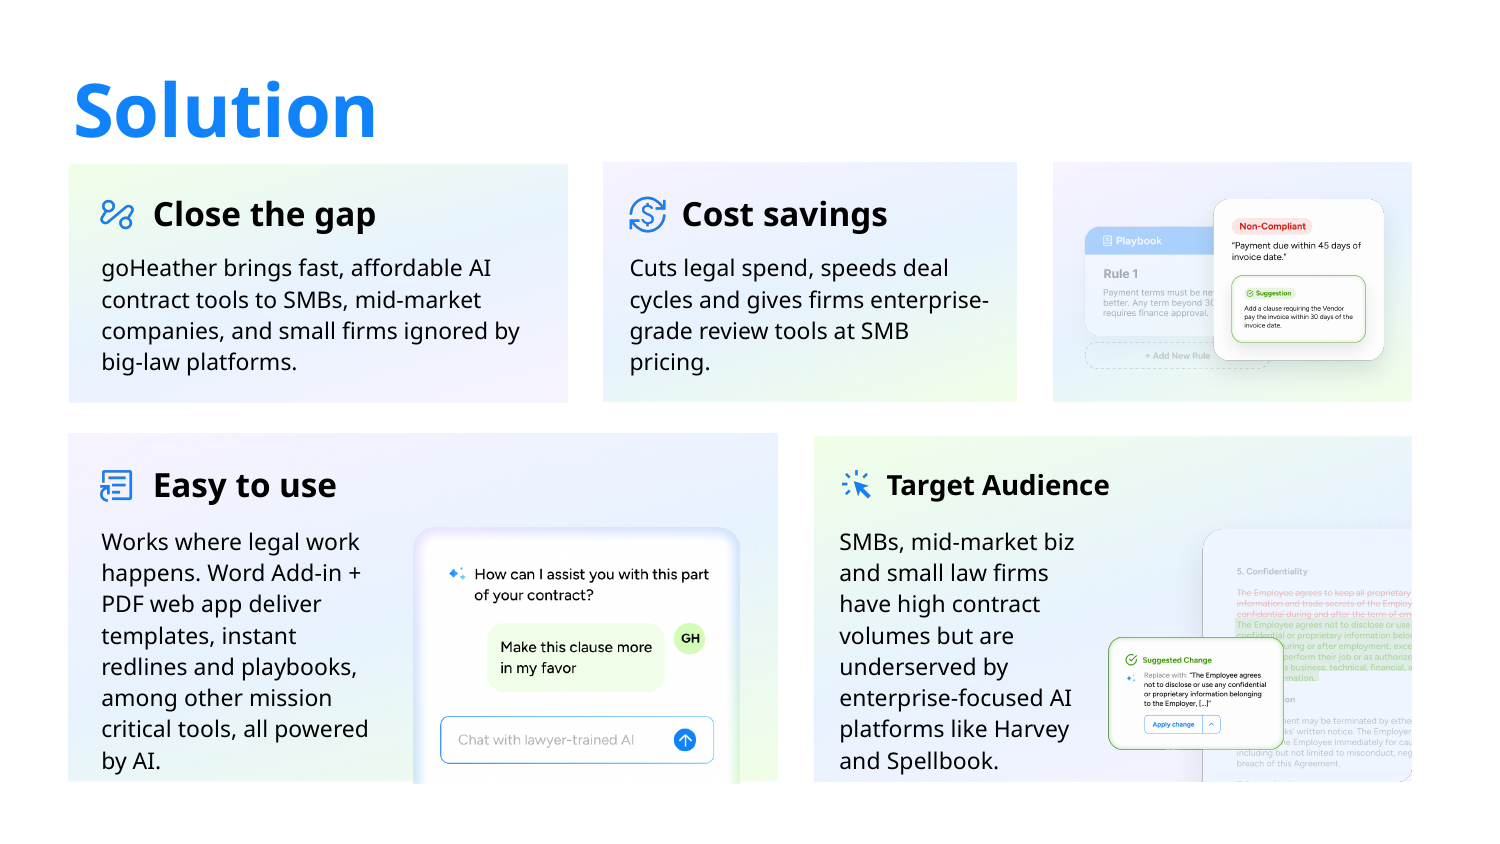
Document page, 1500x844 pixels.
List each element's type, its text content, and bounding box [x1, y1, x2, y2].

picture [68, 433, 778, 784]
picture [1053, 162, 1412, 402]
title Solution [58, 43, 414, 197]
subtitle SMBs, mid-market biz and small law firms have high contract volumes but are underserved by enterprise-focused AI platforms like Harvey and Spellbook. [824, 508, 1048, 749]
subtitle Target Audience [871, 446, 1162, 508]
subtitle goHeather brings fast, affordable AI contract tools to SMBs, mid-market companies, and small firms ignored by big-law platforms. [86, 235, 537, 378]
picture [603, 162, 1017, 402]
picture [813, 435, 1412, 782]
subtitle Cost savings [666, 174, 949, 235]
subtitle Easy to use [137, 451, 421, 523]
subtitle Works where legal work happens. Word Add-in + PDF web app deliver templates, instant redlines and playbooks, among other mission critical tools, all powered by AI. [86, 508, 400, 778]
subtitle Close the gap [137, 178, 521, 235]
subtitle Cuts legal spend, speeds deal cycles and gives firms enterprise-grade review tools at SMB pricing. [614, 235, 1009, 389]
picture [68, 164, 568, 403]
